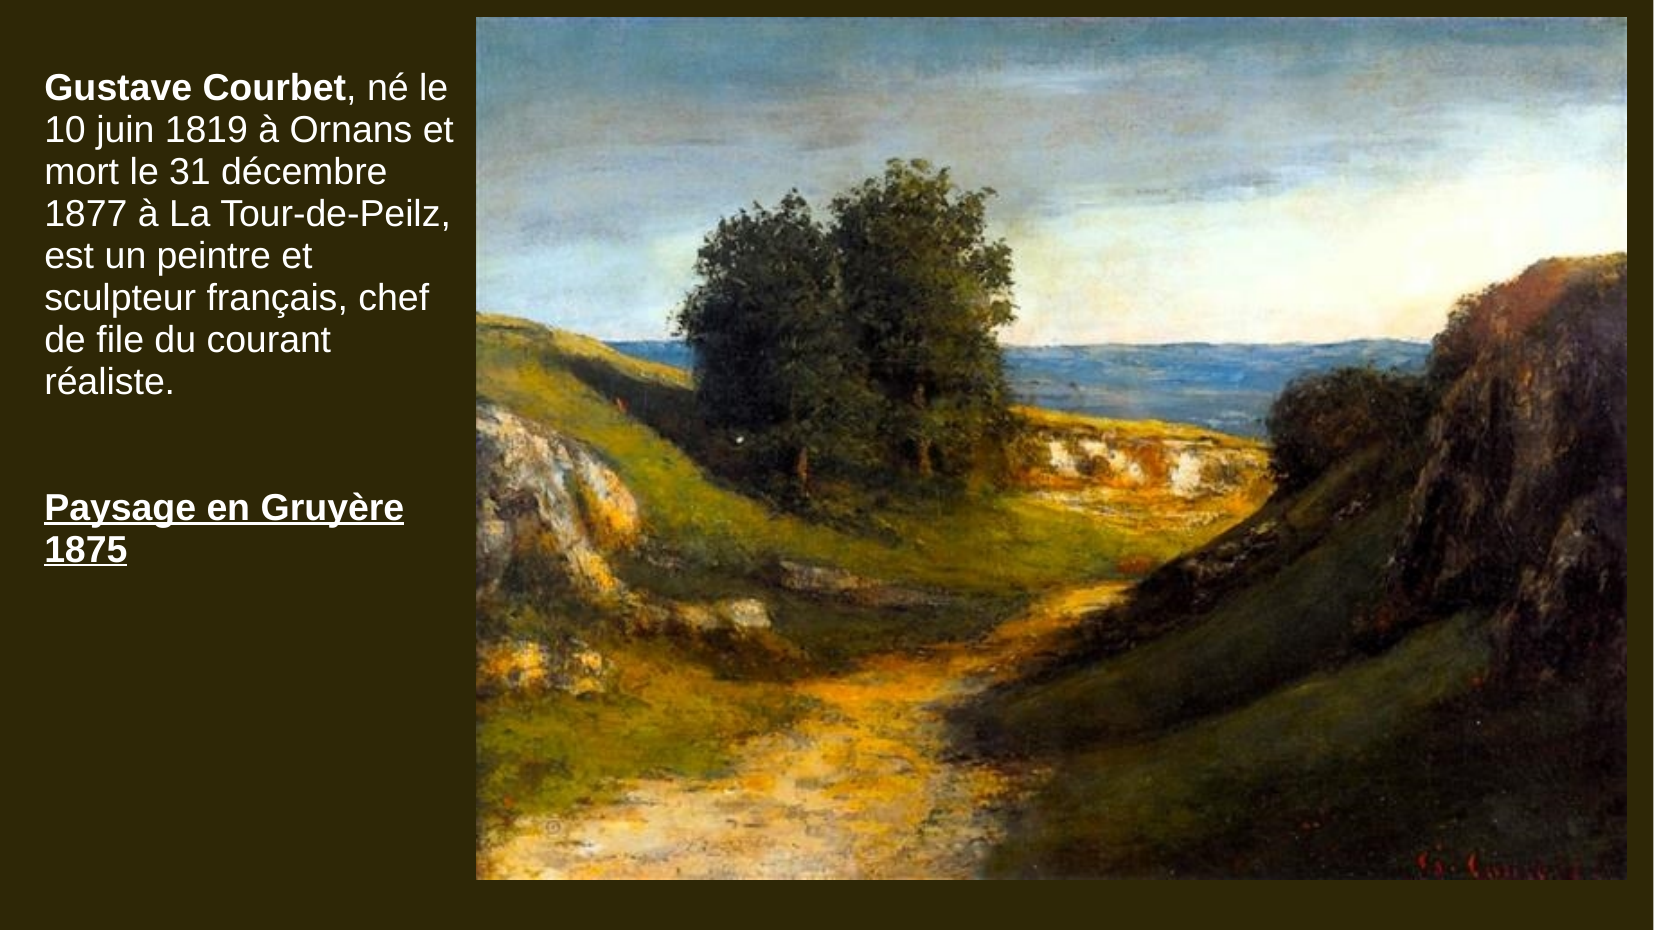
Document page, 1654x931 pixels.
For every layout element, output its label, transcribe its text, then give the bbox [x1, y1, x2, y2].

picture [476, 17, 1627, 880]
text_box Gustave Courbet, né le 10 juin 1819 à Ornans et mort le 31 décembre 1877 à La Tour-de-Peilz, est un peintre et sculpteur français, chef de file du courant réaliste. Paysage en Gruyère 1875 [29, 59, 473, 886]
